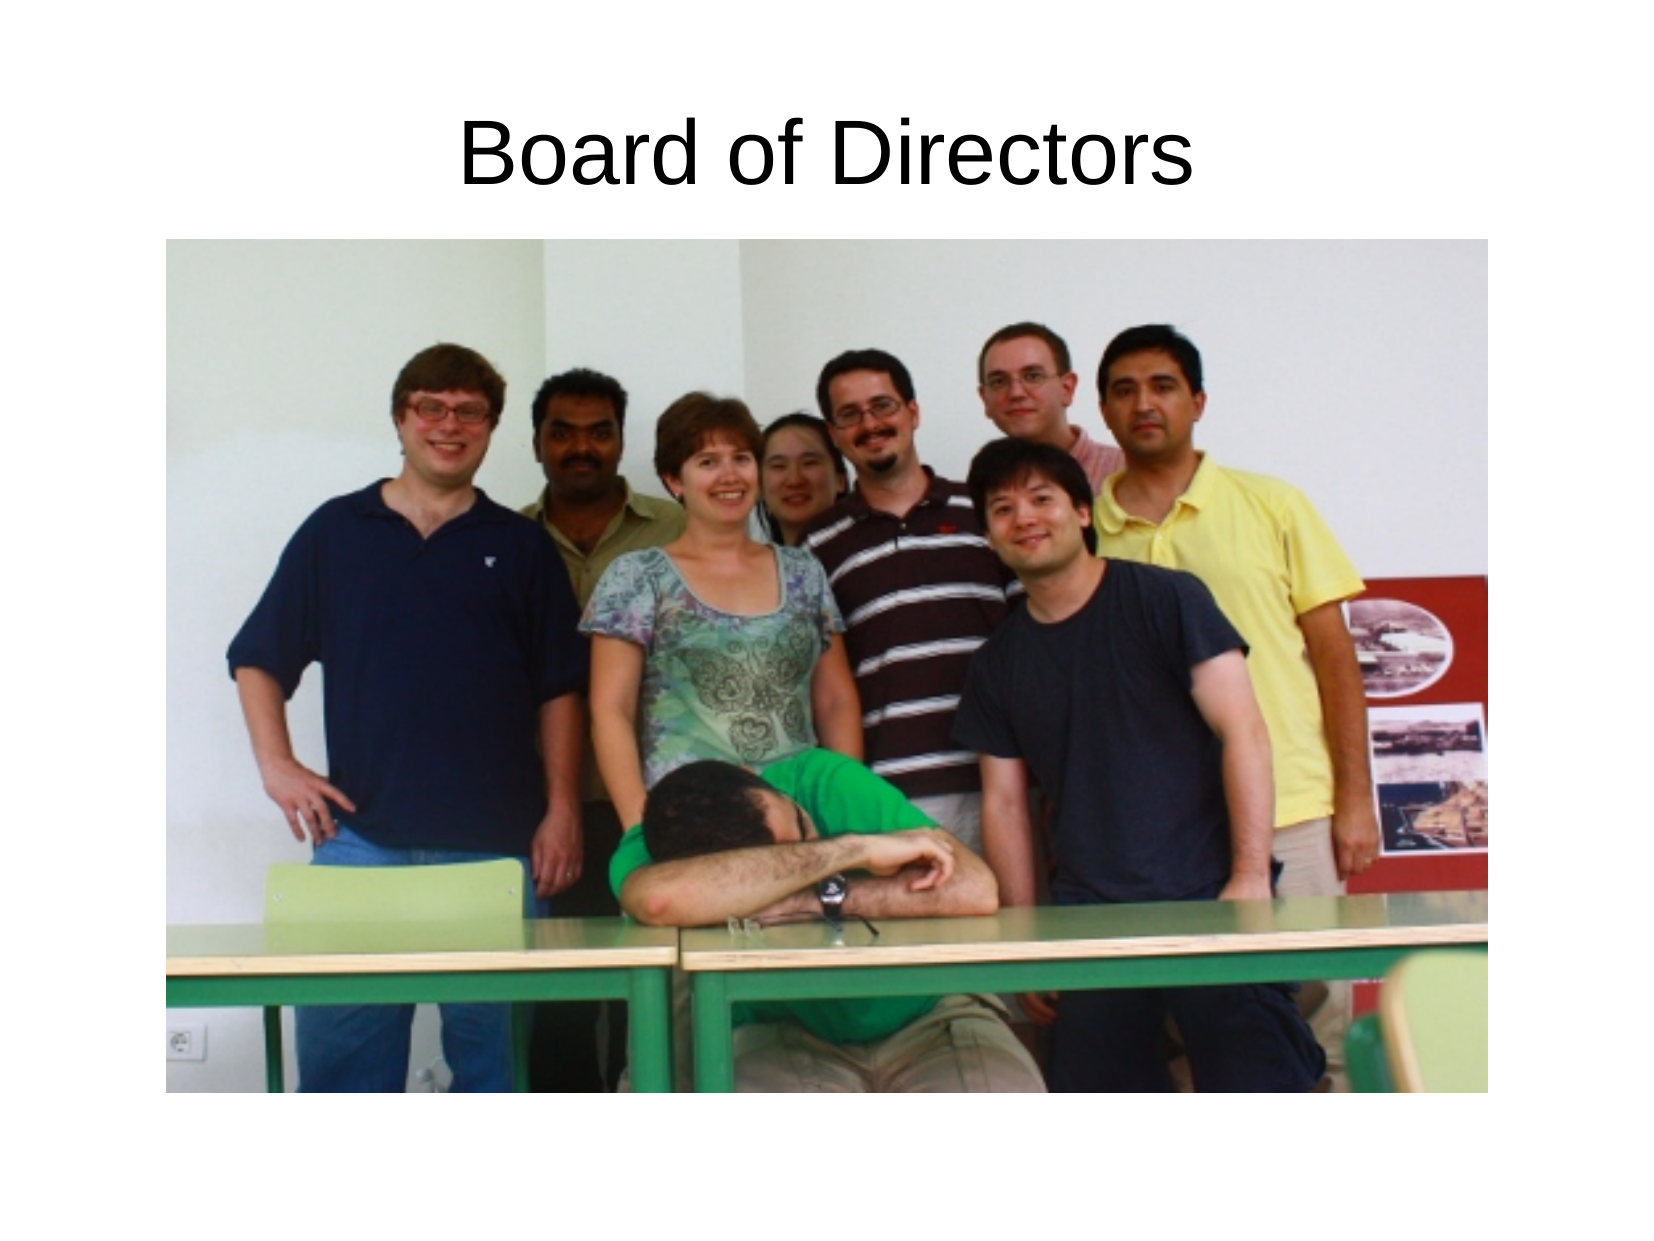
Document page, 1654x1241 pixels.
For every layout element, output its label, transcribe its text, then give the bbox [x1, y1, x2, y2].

picture [166, 239, 1488, 1093]
title Board of Directors [82, 56, 1571, 250]
